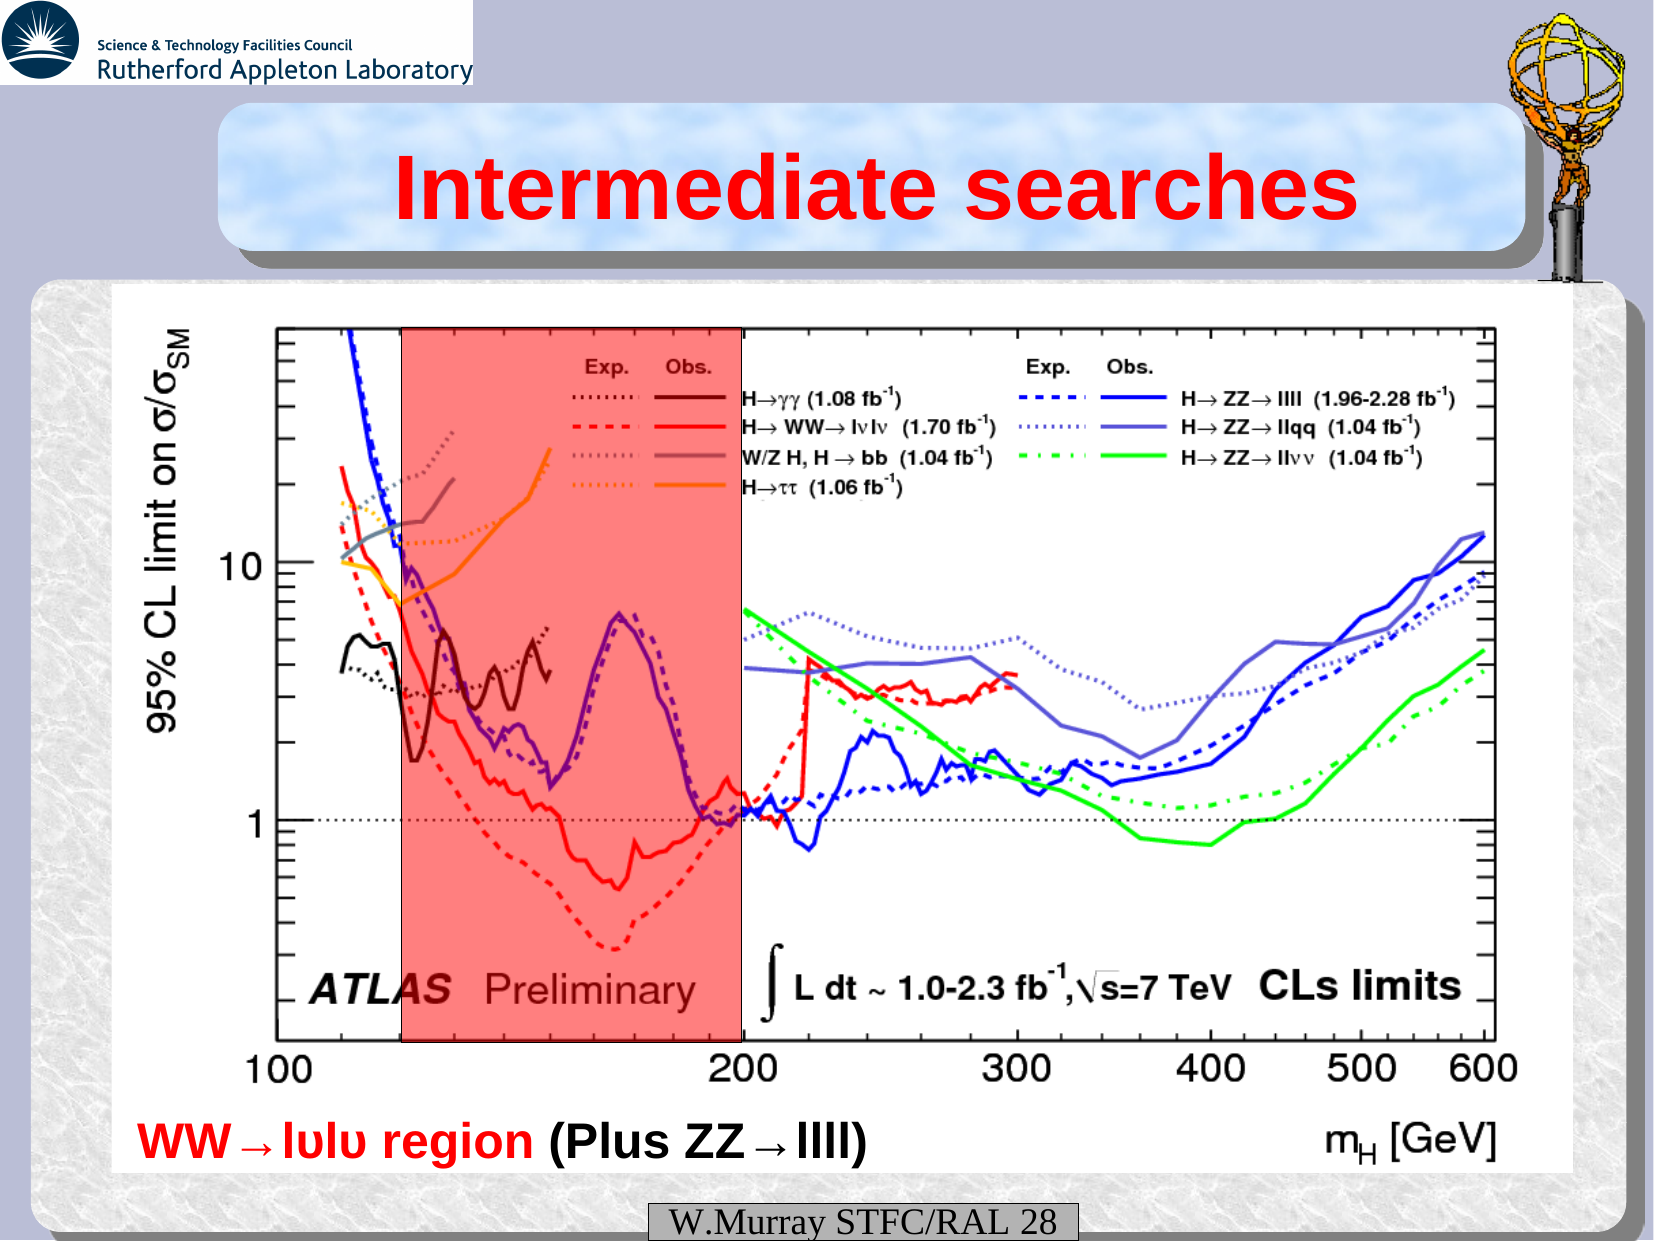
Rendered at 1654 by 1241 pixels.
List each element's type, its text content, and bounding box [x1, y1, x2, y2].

title Intermediate searches [244, 112, 1512, 263]
text_box [401, 327, 742, 1043]
text_box WW→lυlυ region (Plus ZZ→llll) [122, 1106, 899, 1178]
picture [0, 0, 473, 85]
picture [30, 0, 1654, 1232]
